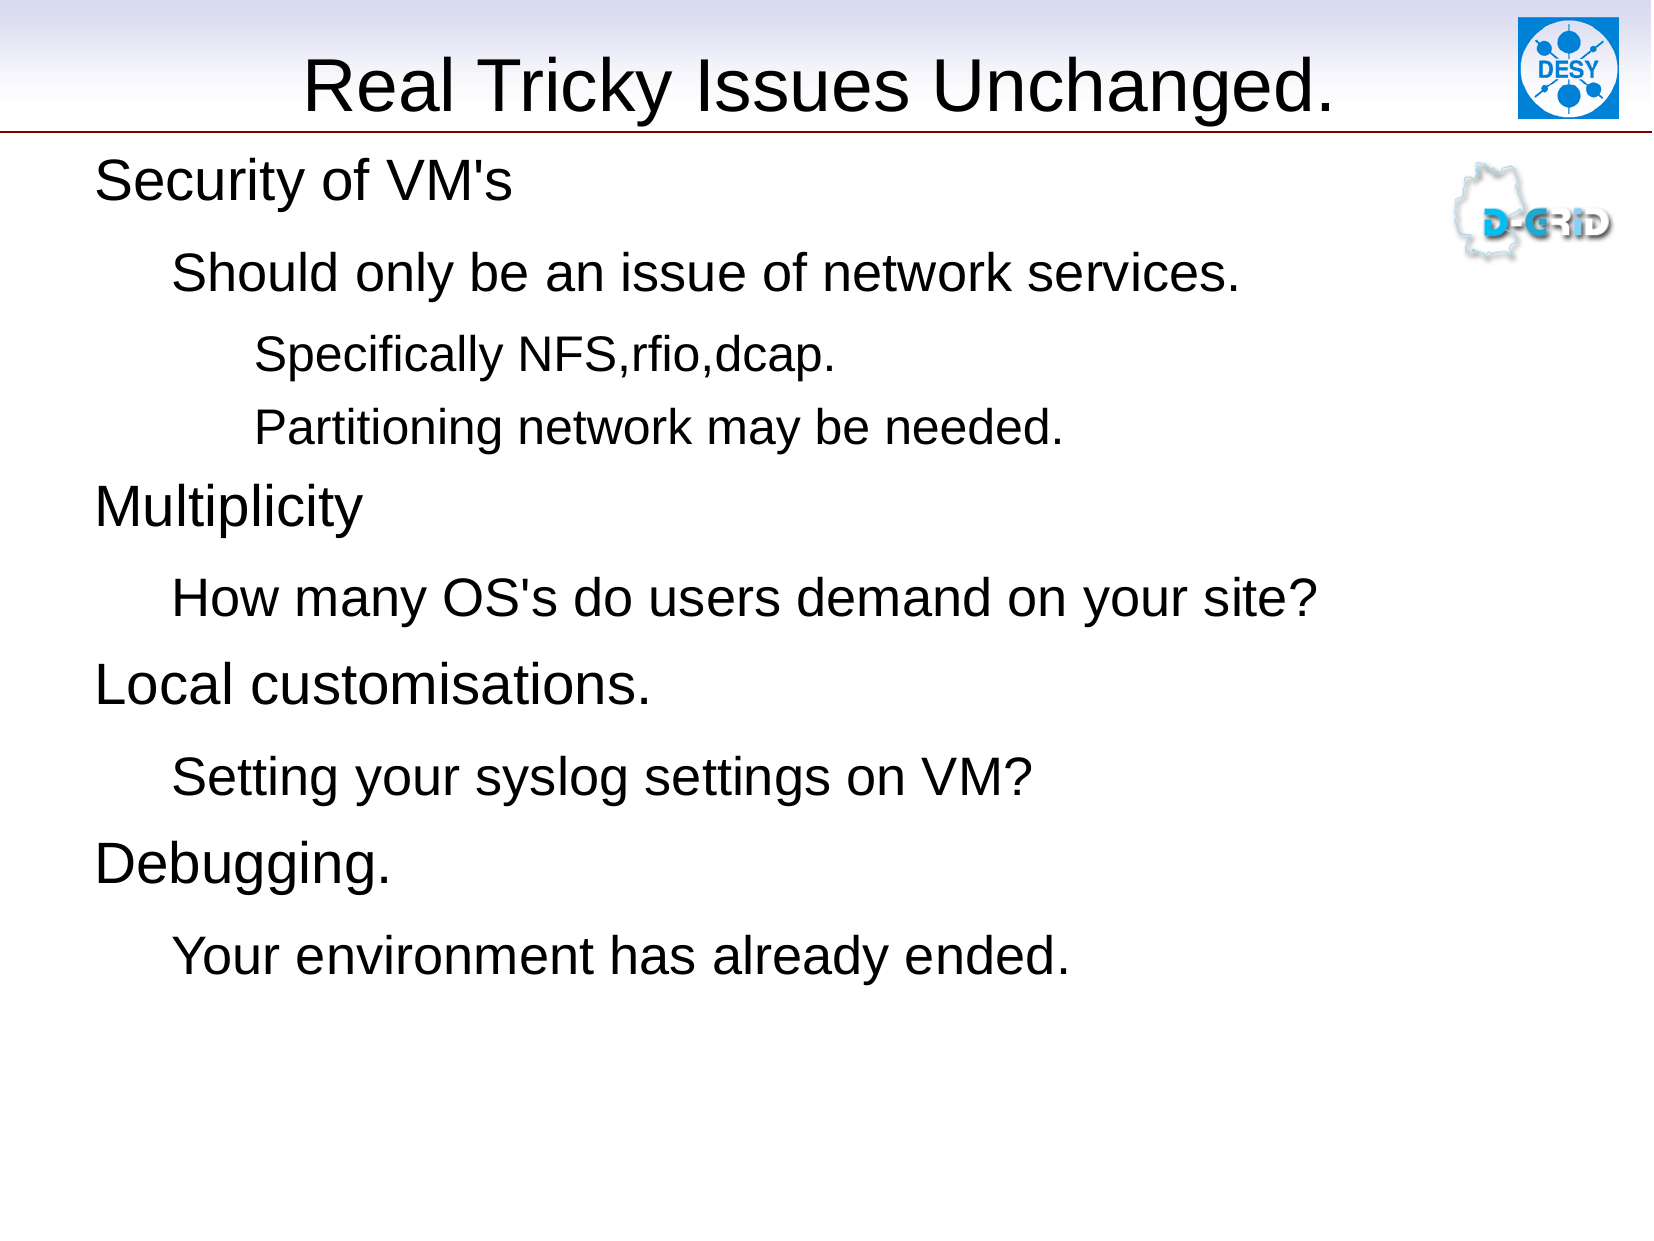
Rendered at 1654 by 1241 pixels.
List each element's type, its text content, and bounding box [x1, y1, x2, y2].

title Real Tricky Issues Unchanged. [75, 24, 1564, 146]
picture [1565, 147, 1646, 266]
picture [1518, 17, 1619, 119]
list Security of VM's Should only be an issue of network services. Specifically NFS,rfio,dcap. Partitioning network may be needed. Multiplicity How many OS's do users demand on your site? Local customisations. Setting your syslog settings on VM? Debugging. Your environment has already ended. [76, 147, 1565, 986]
